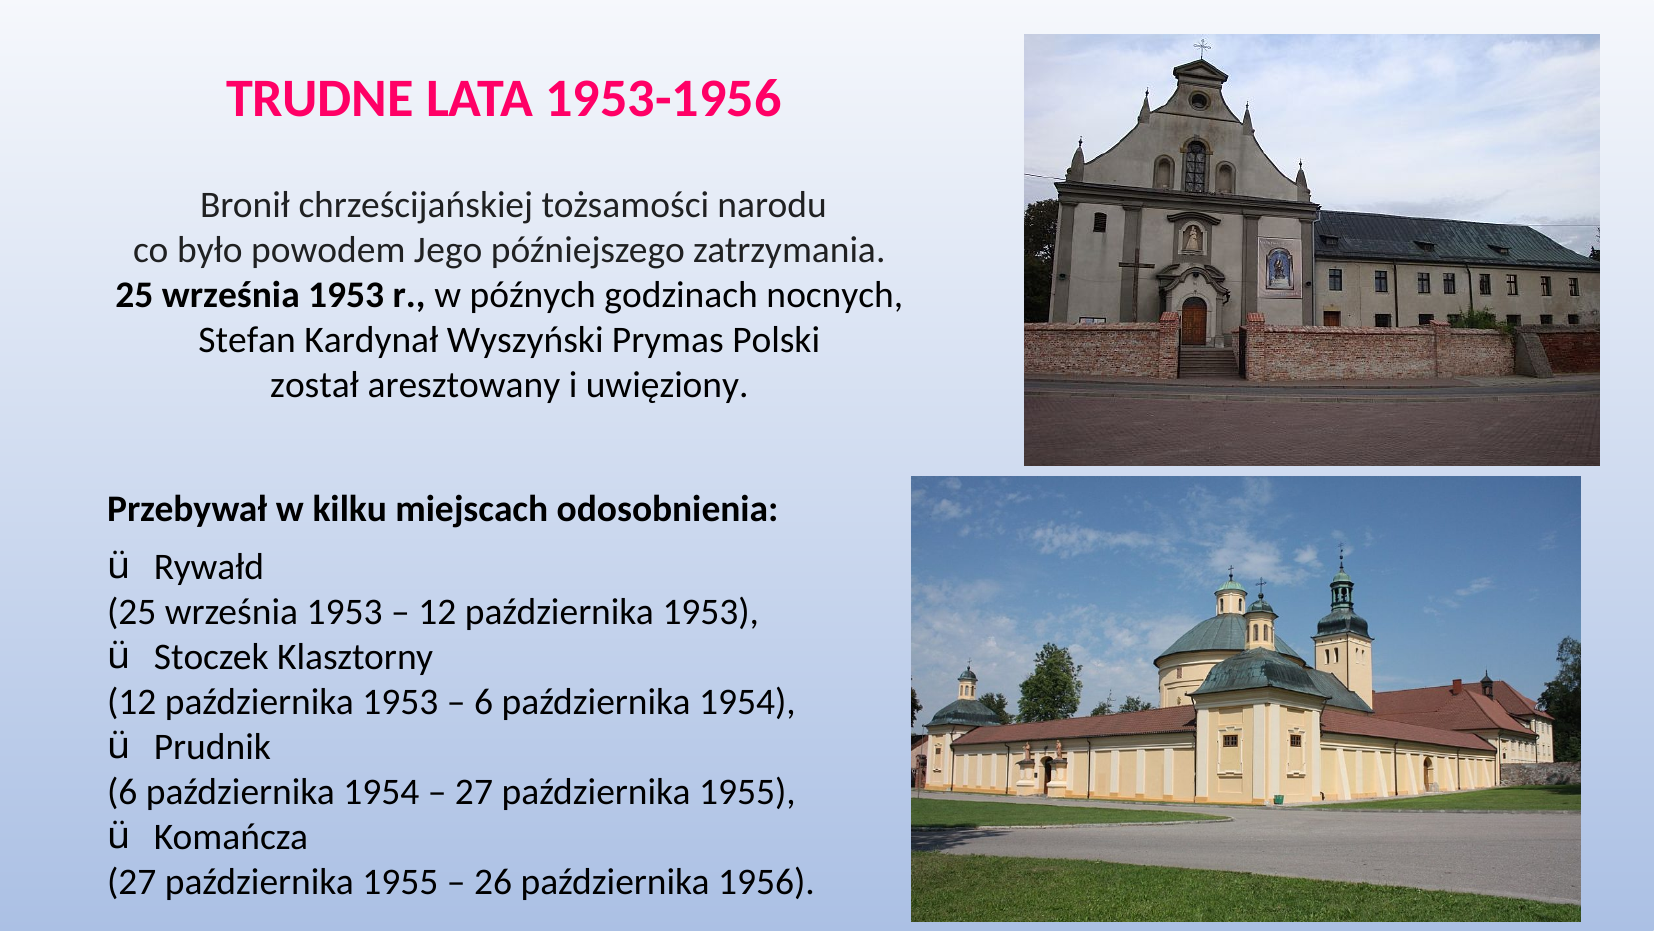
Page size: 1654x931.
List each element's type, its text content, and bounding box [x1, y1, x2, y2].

text_box TRUDNE LATA 1953-1956 [211, 55, 803, 137]
picture [911, 476, 1581, 922]
picture [1024, 34, 1600, 466]
text_box Bronił chrześcijańskiej tożsamości narodu co było powodem Jego późniejszego zatrzymania. 25 września 1953 r., w późnych godzinach nocnych, Stefan Kardynał Wyszyński Prymas Polski został aresztowany i uwięziony. [54, 172, 974, 416]
text_box Przebywał w kilku miejscach odosobnienia: Rywałd (25 września 1953 – 12 października 1953), Stoczek Klasztorny (12 października 1953 – 6 października 1954), Prudnik (6 października 1954 – 27 października 1955), Komańcza (27 października 1955 – 26 października 1956). [92, 476, 882, 914]
